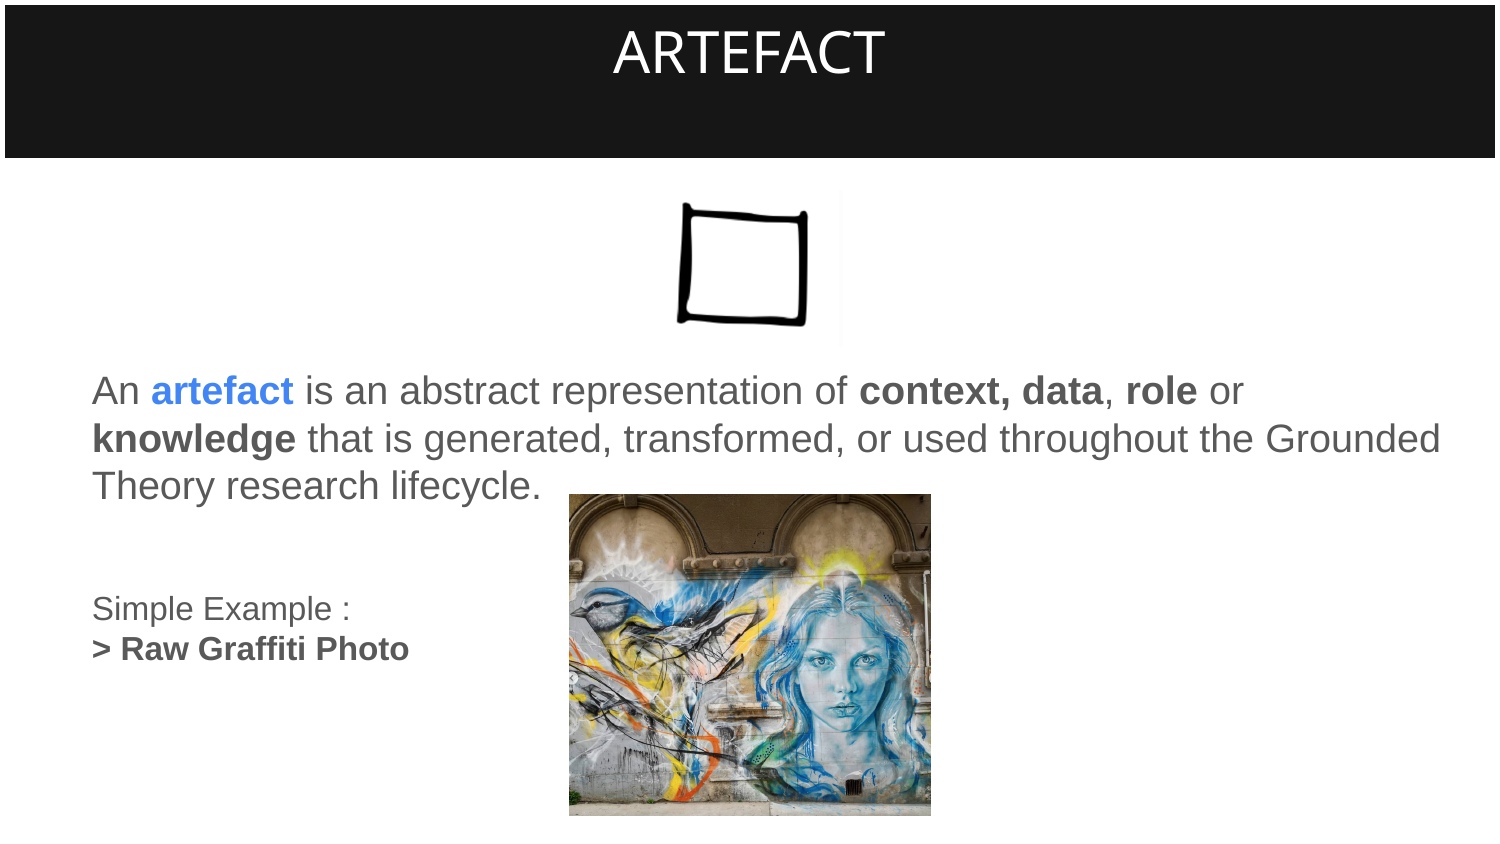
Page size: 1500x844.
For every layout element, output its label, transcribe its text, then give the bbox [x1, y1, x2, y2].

list An artefact is an abstract representation of context, data, role or knowledge that is generated, transformed, or used throughout the Grounded Theory research lifecycle. Simple Example : > Raw Graffiti Photo [76, 190, 1471, 760]
picture [569, 494, 931, 816]
picture [657, 190, 843, 347]
title Artefact [0, 0, 1500, 164]
